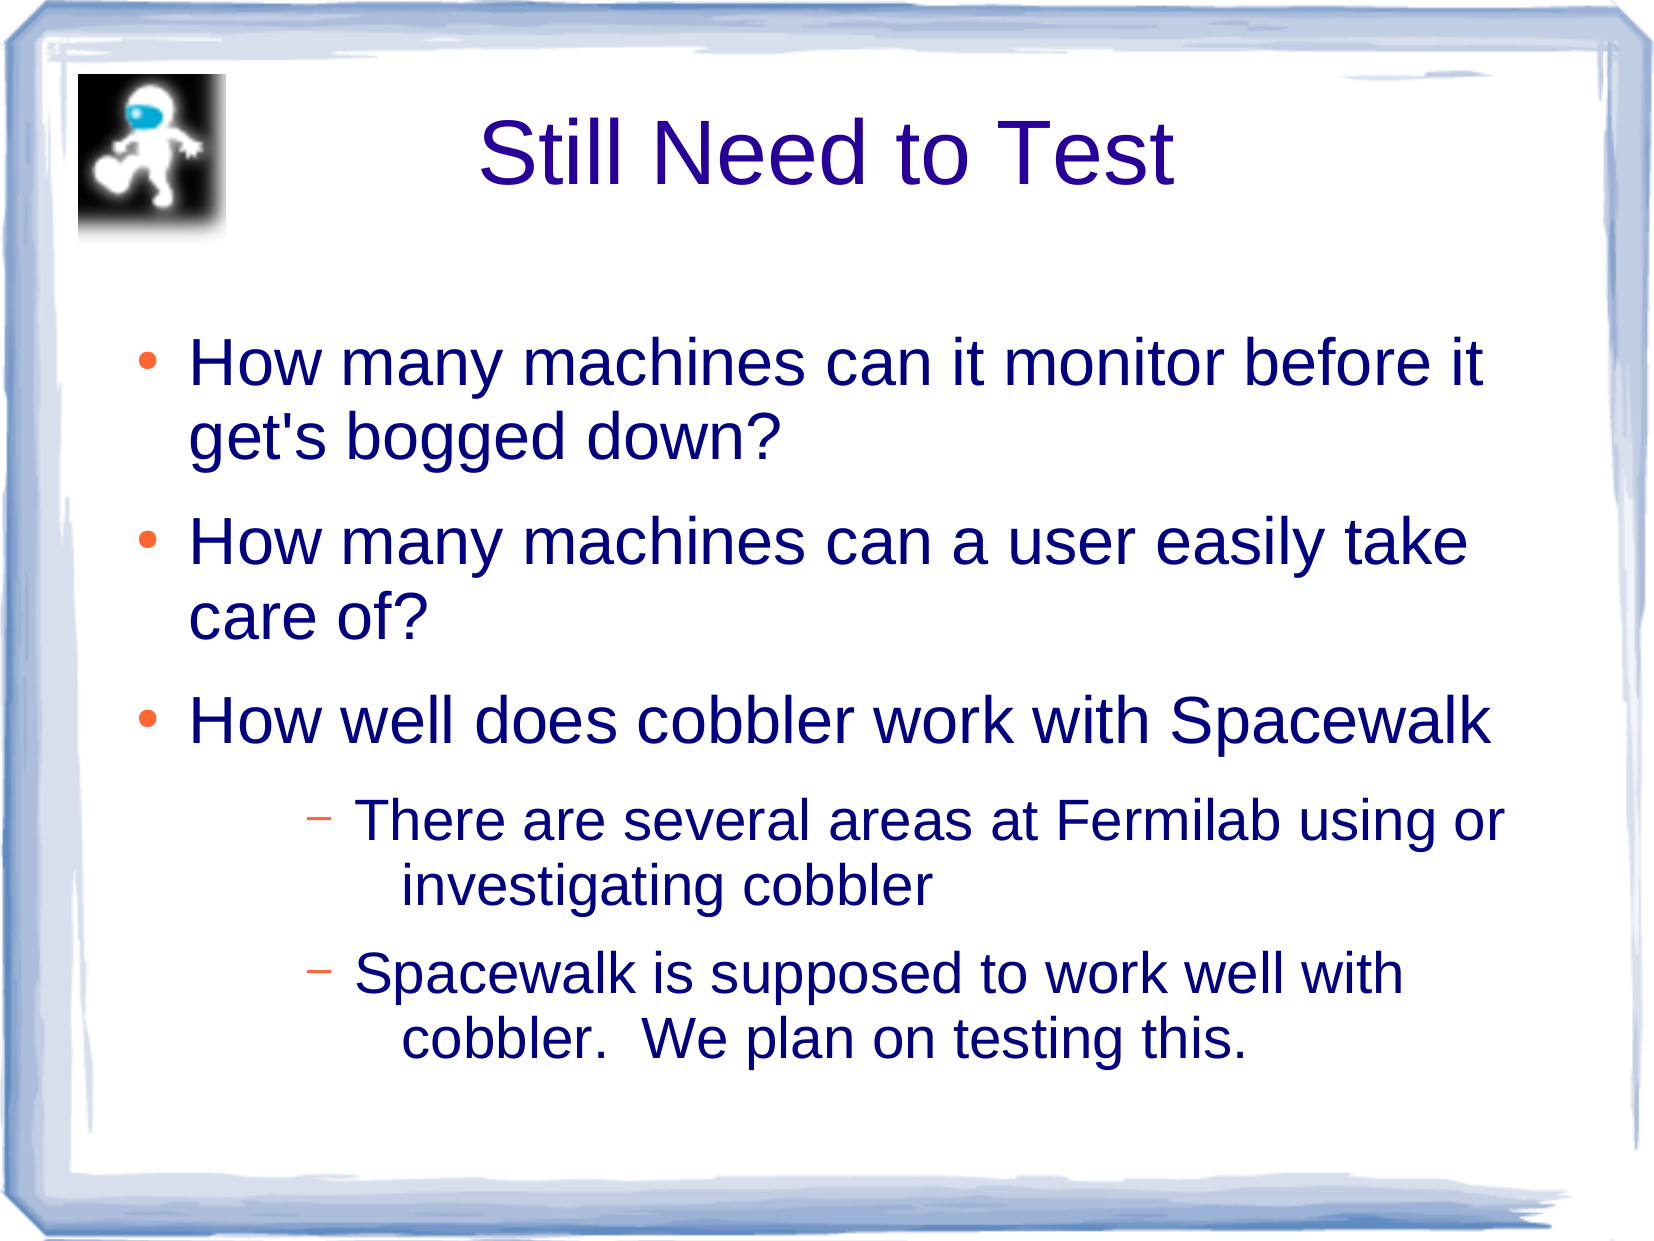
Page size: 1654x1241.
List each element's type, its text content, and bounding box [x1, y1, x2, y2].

picture [0, 0, 1654, 1241]
title Still Need to Test [82, 49, 1571, 257]
list How many machines can it monitor before it get's bogged down? How many machines can a user easily take care of? How well does cobbler work with Spacewalk There are several areas at Fermilab using or investigating cobbler Spacewalk is supposed to work well with cobbler. We plan on testing this. [118, 324, 1571, 1071]
